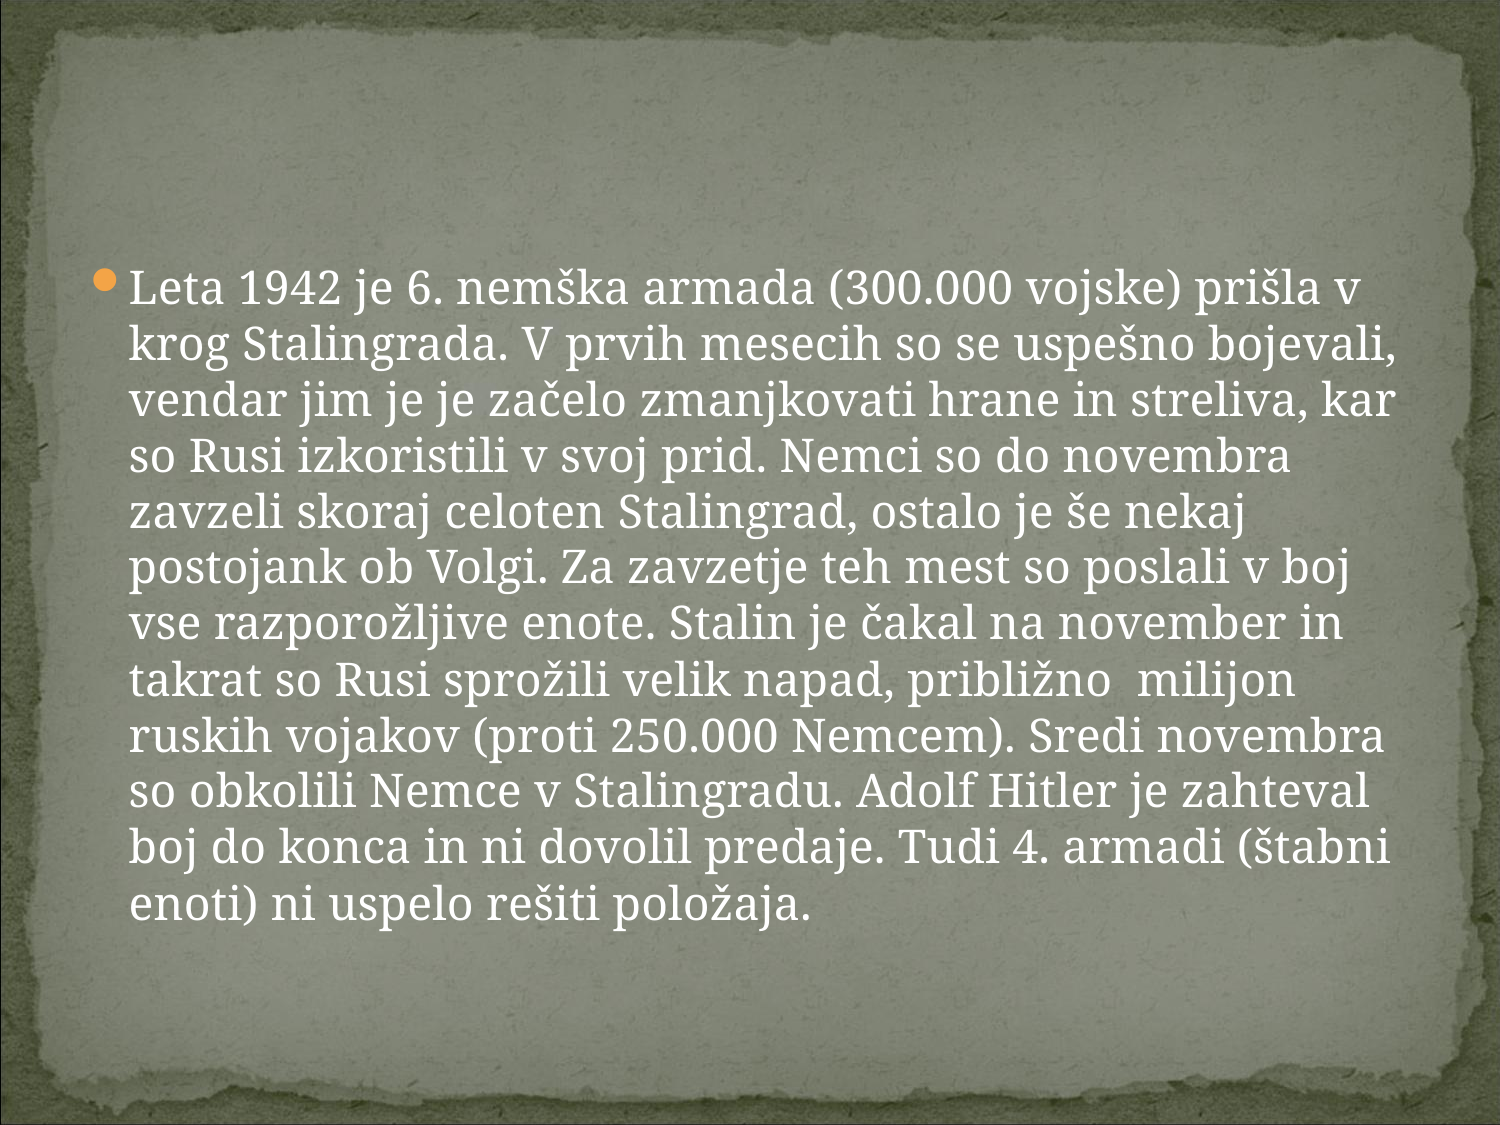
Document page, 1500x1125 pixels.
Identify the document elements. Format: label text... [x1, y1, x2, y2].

picture [0, 0, 1500, 1125]
list Leta 1942 je 6. nemška armada (300.000 vojske) prišla v krog Stalingrada. V prvih mesecih so se uspešno bojevali, vendar jim je je začelo zmanjkovati hrane in streliva, kar so Rusi izkoristili v svoj prid. Nemci so do novembra zavzeli skoraj celoten Stalingrad, ostalo je še nekaj postojank ob Volgi. Za zavzetje teh mest so poslali v boj vse razporožljive enote. Stalin je čakal na november in takrat so Rusi sprožili velik napad, približno milijon ruskih vojakov (proti 250.000 Nemcem). Sredi novembra so obkolili Nemce v Stalingradu. Adolf Hitler je zahteval boj do konca in ni dovolil predaje. Tudi 4. armadi (štabni enoti) ni uspelo rešiti položaja. [75, 249, 1425, 1000]
